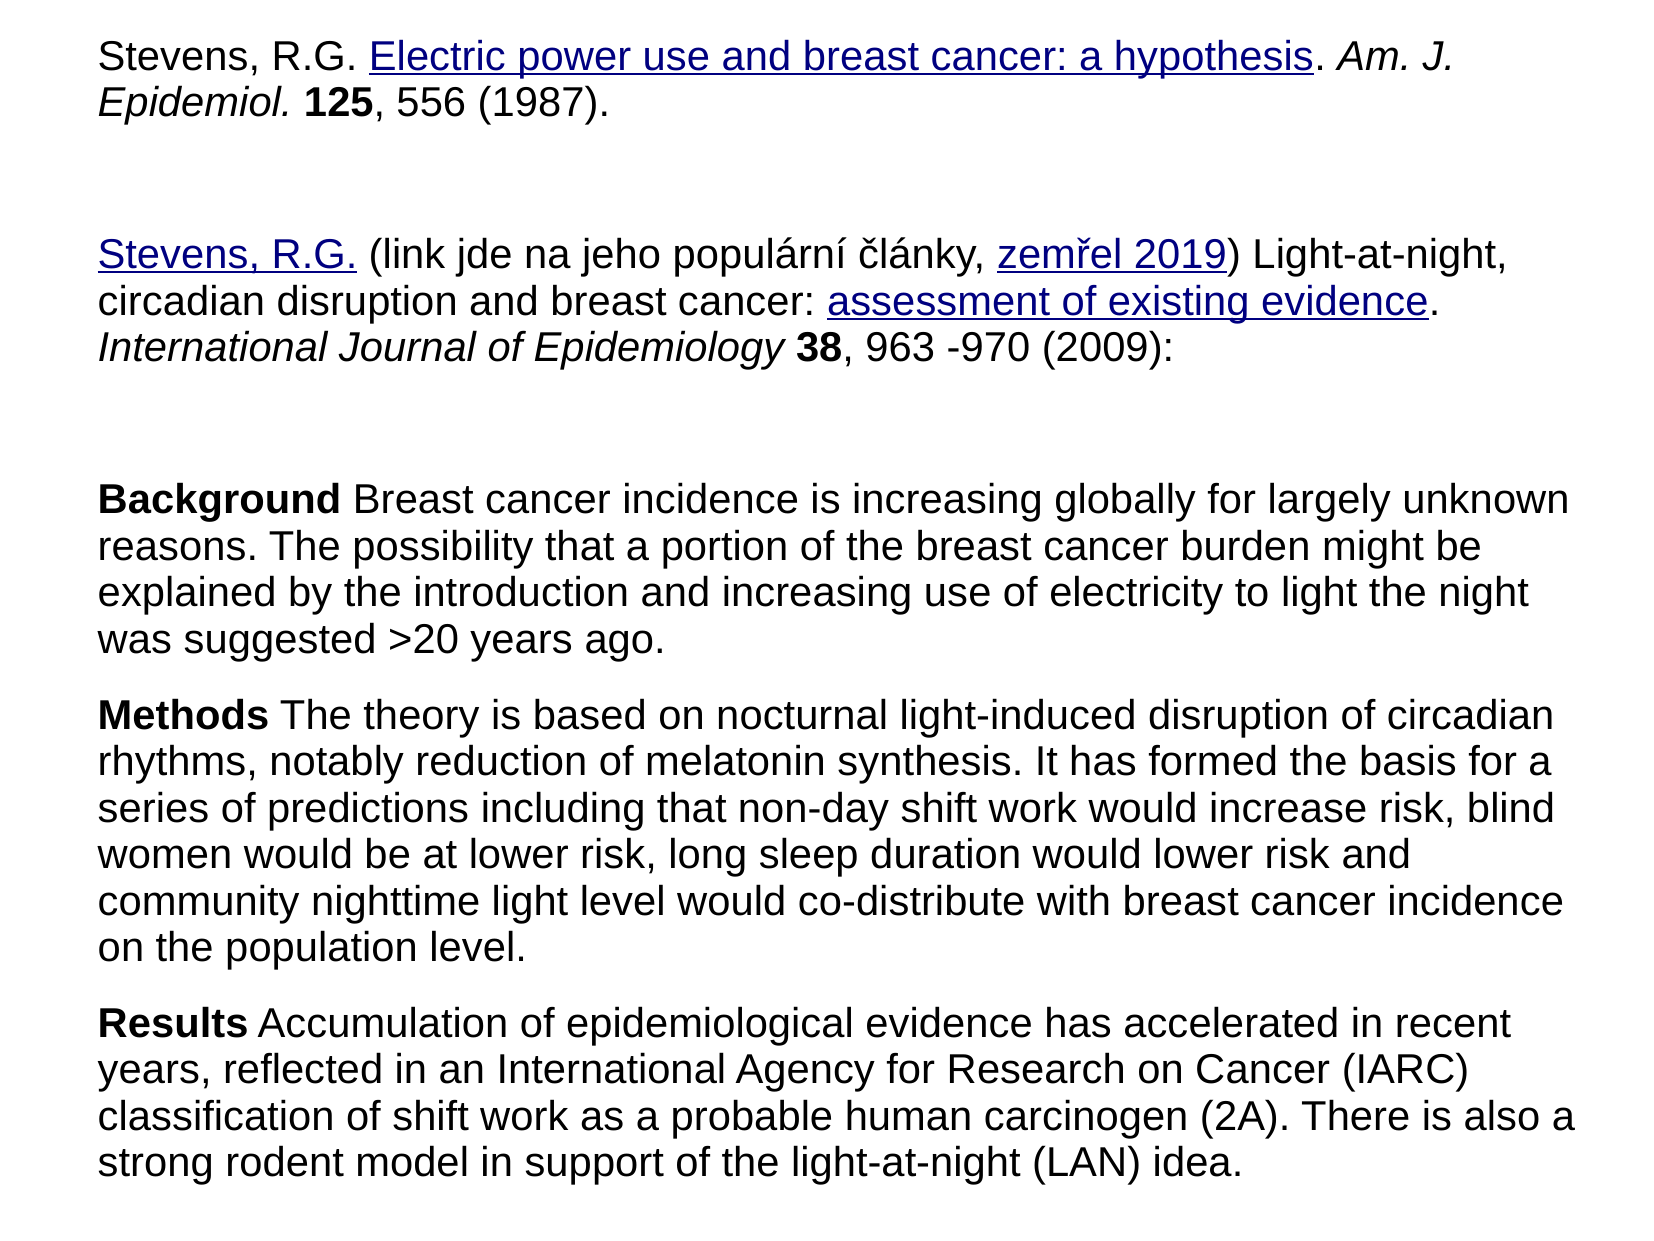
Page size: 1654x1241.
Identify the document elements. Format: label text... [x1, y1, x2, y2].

list Stevens, R.G. Electric power use and breast cancer: a hypothesis. Am. J. Epidemiol. 125, 556 (1987). Stevens, R.G. (link jde na jeho populární články, zemřel 2019) Light-at-night, circadian disruption and breast cancer: assessment of existing evidence. International Journal of Epidemiology 38, 963 -970 (2009): Background Breast cancer incidence is increasing globally for largely unknown reasons. The possibility that a portion of the breast cancer burden might be explained by the introduction and increasing use of electricity to light the night was suggested >20 years ago. Methods The theory is based on nocturnal light-induced disruption of circadian rhythms, notably reduction of melatonin synthesis. It has formed the basis for a series of predictions including that non-day shift work would increase risk, blind women would be at lower risk, long sleep duration would lower risk and community nighttime light level would co-distribute with breast cancer incidence on the population level. Results Accumulation of epidemiological evidence has accelerated in recent years, reflected in an International Agency for Research on Cancer (IARC) classification of shift work as a probable human carcinogen (2A). There is also a strong rodent model in support of the light-at-night (LAN) idea. [97, 32, 1586, 1206]
title [82, 23, 1571, 283]
